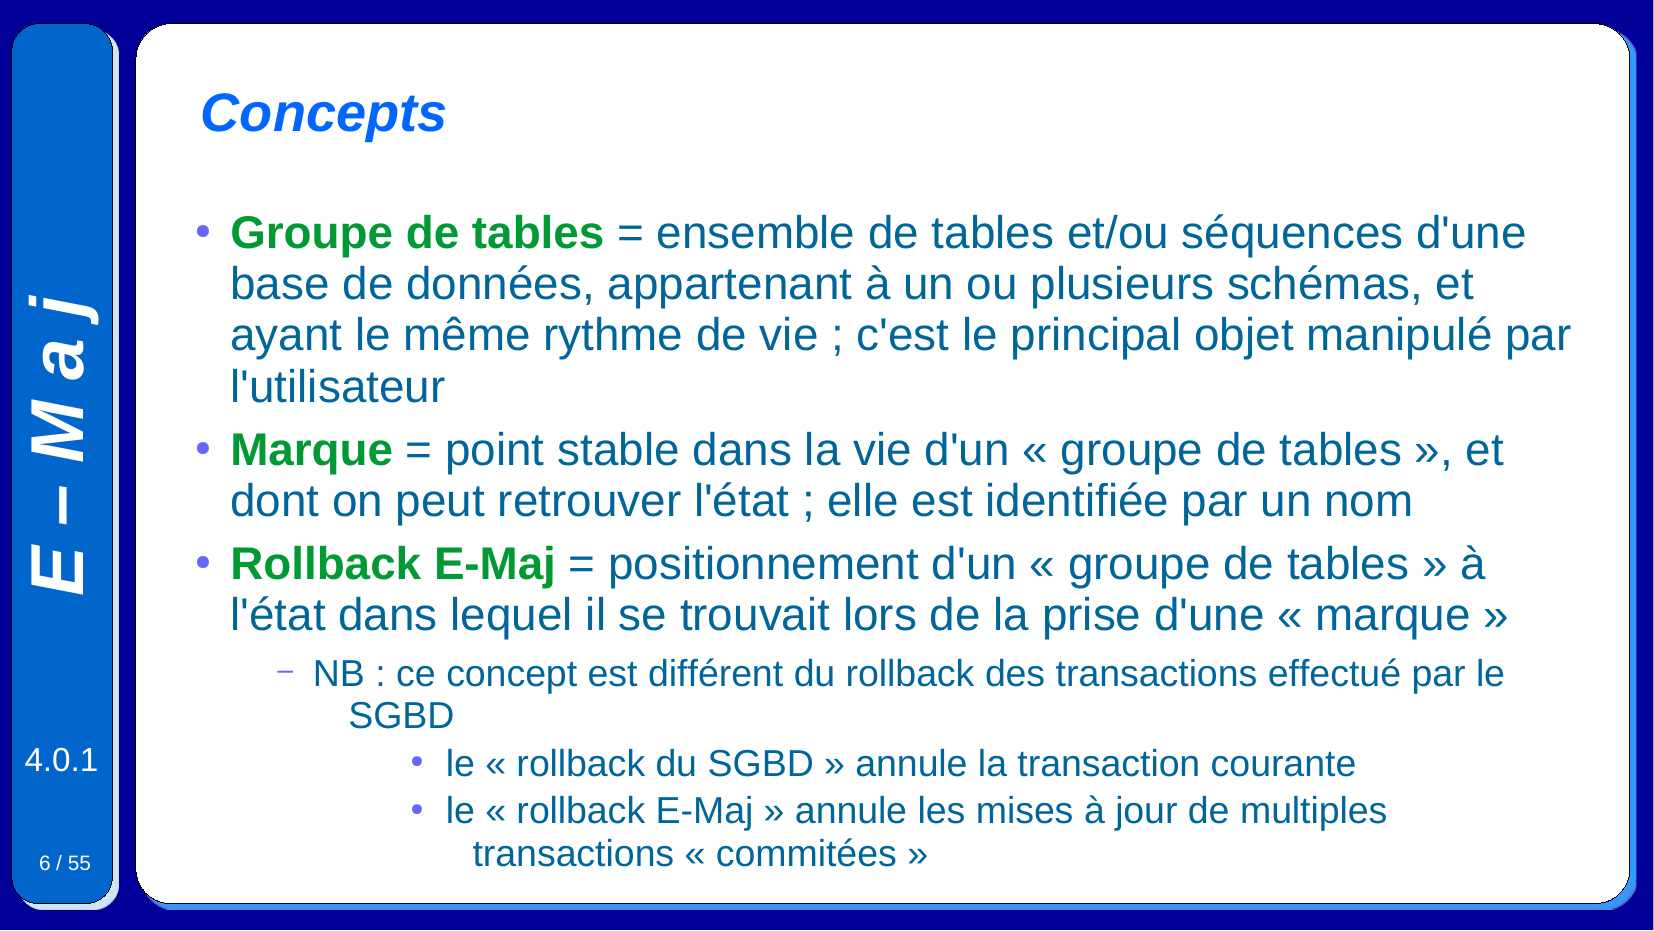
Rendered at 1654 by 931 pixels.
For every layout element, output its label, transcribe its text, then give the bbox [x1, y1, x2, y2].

title Concepts [200, 34, 1575, 191]
list Groupe de tables = ensemble de tables et/ou séquences d'une base de données, appartenant à un ou plusieurs schémas, et ayant le même rythme de vie ; c'est le principal objet manipulé par l'utilisateur Marque = point stable dans la vie d'un « groupe de tables », et dont on peut retrouver l'état ; elle est identifiée par un nom Rollback E-Maj = positionnement d'un « groupe de tables » à l'état dans lequel il se trouvait lors de la prise d'une « marque » NB : ce concept est différent du rollback des transactions effectué par le SGBD le « rollback du SGBD » annule la transaction courante le « rollback E-Maj » annule les mises à jour de multiples transactions « commitées » [177, 206, 1587, 875]
